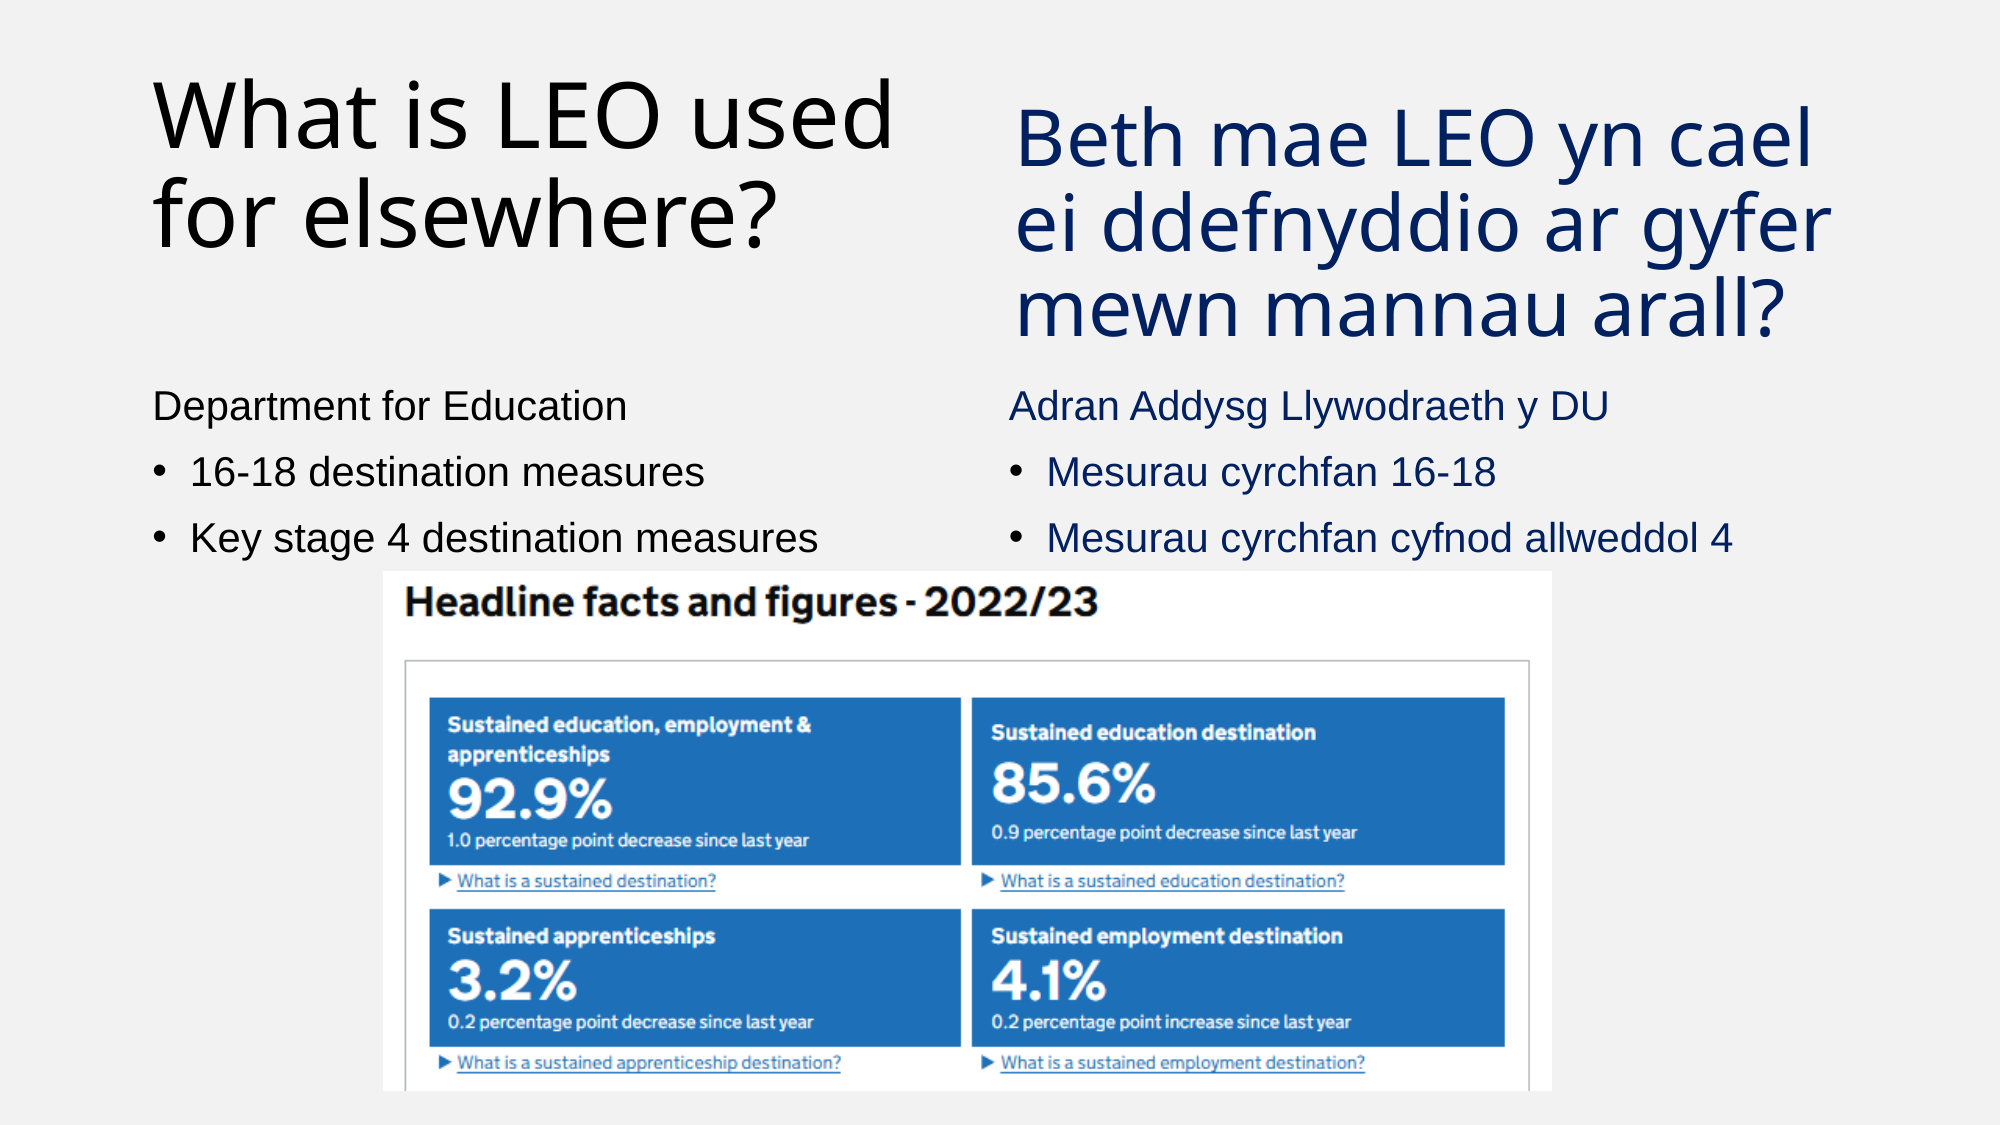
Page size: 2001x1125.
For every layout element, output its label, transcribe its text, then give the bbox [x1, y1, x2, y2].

text_box Beth mae LEO yn cael ei ddefnyddio ar gyfer mewn mannau arall? [999, 59, 1857, 392]
text_box Adran Addysg Llywodraeth y DU Mesurau cyrchfan 16-18 Mesurau cyrchfan cyfnod allweddol 4 [994, 376, 1851, 1091]
list Department for Education 16-18 destination measures Key stage 4 destination measures [137, 376, 994, 1091]
title What is LEO used for elsewhere? [137, 59, 994, 278]
